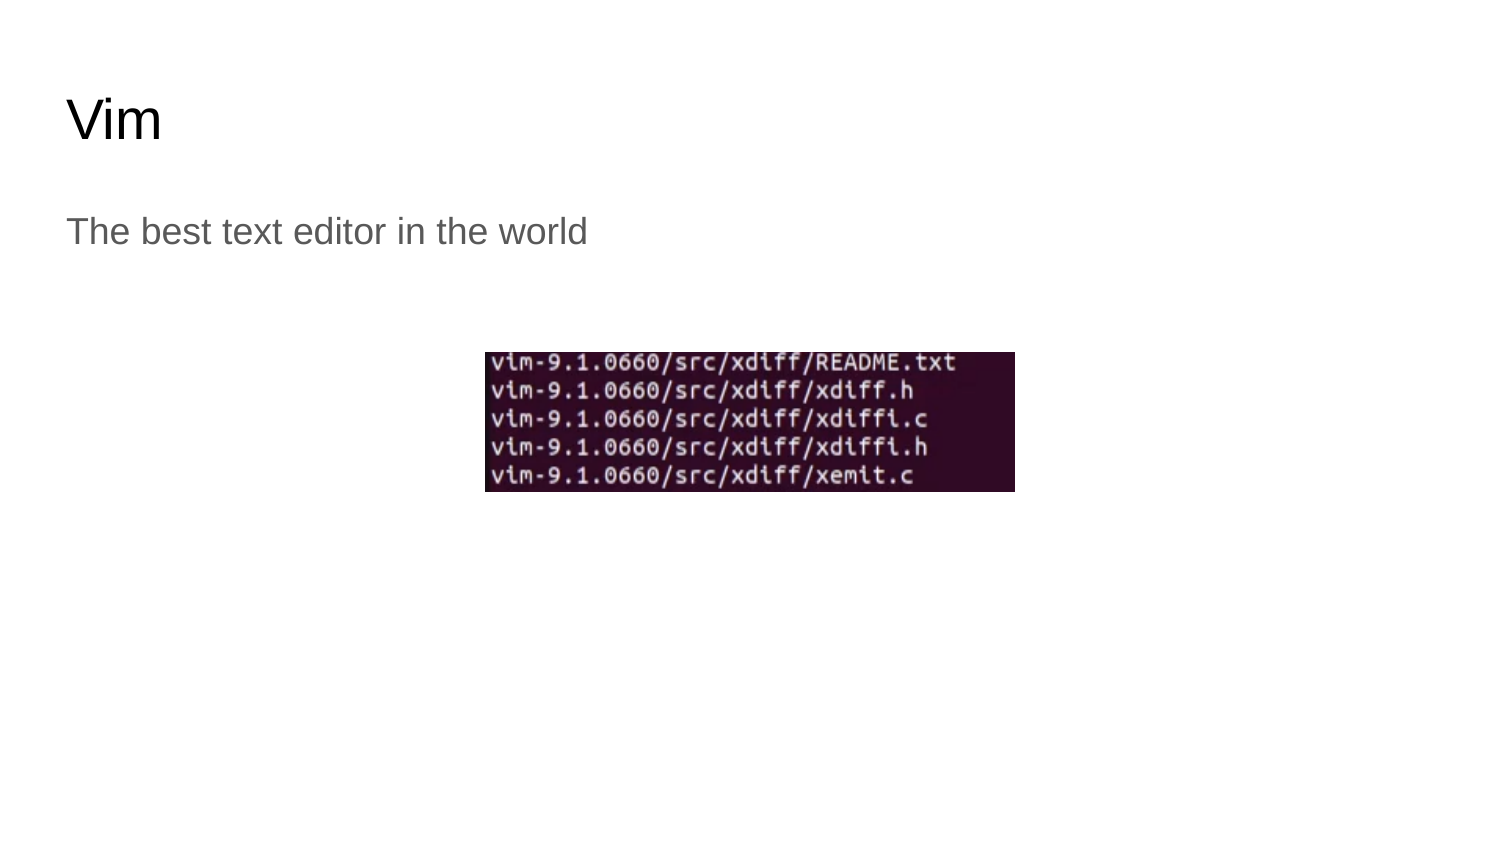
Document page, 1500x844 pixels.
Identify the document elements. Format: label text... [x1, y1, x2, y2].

list The best text editor in the world [51, 189, 1449, 750]
title Vim [51, 72, 1449, 167]
picture [485, 352, 1015, 492]
